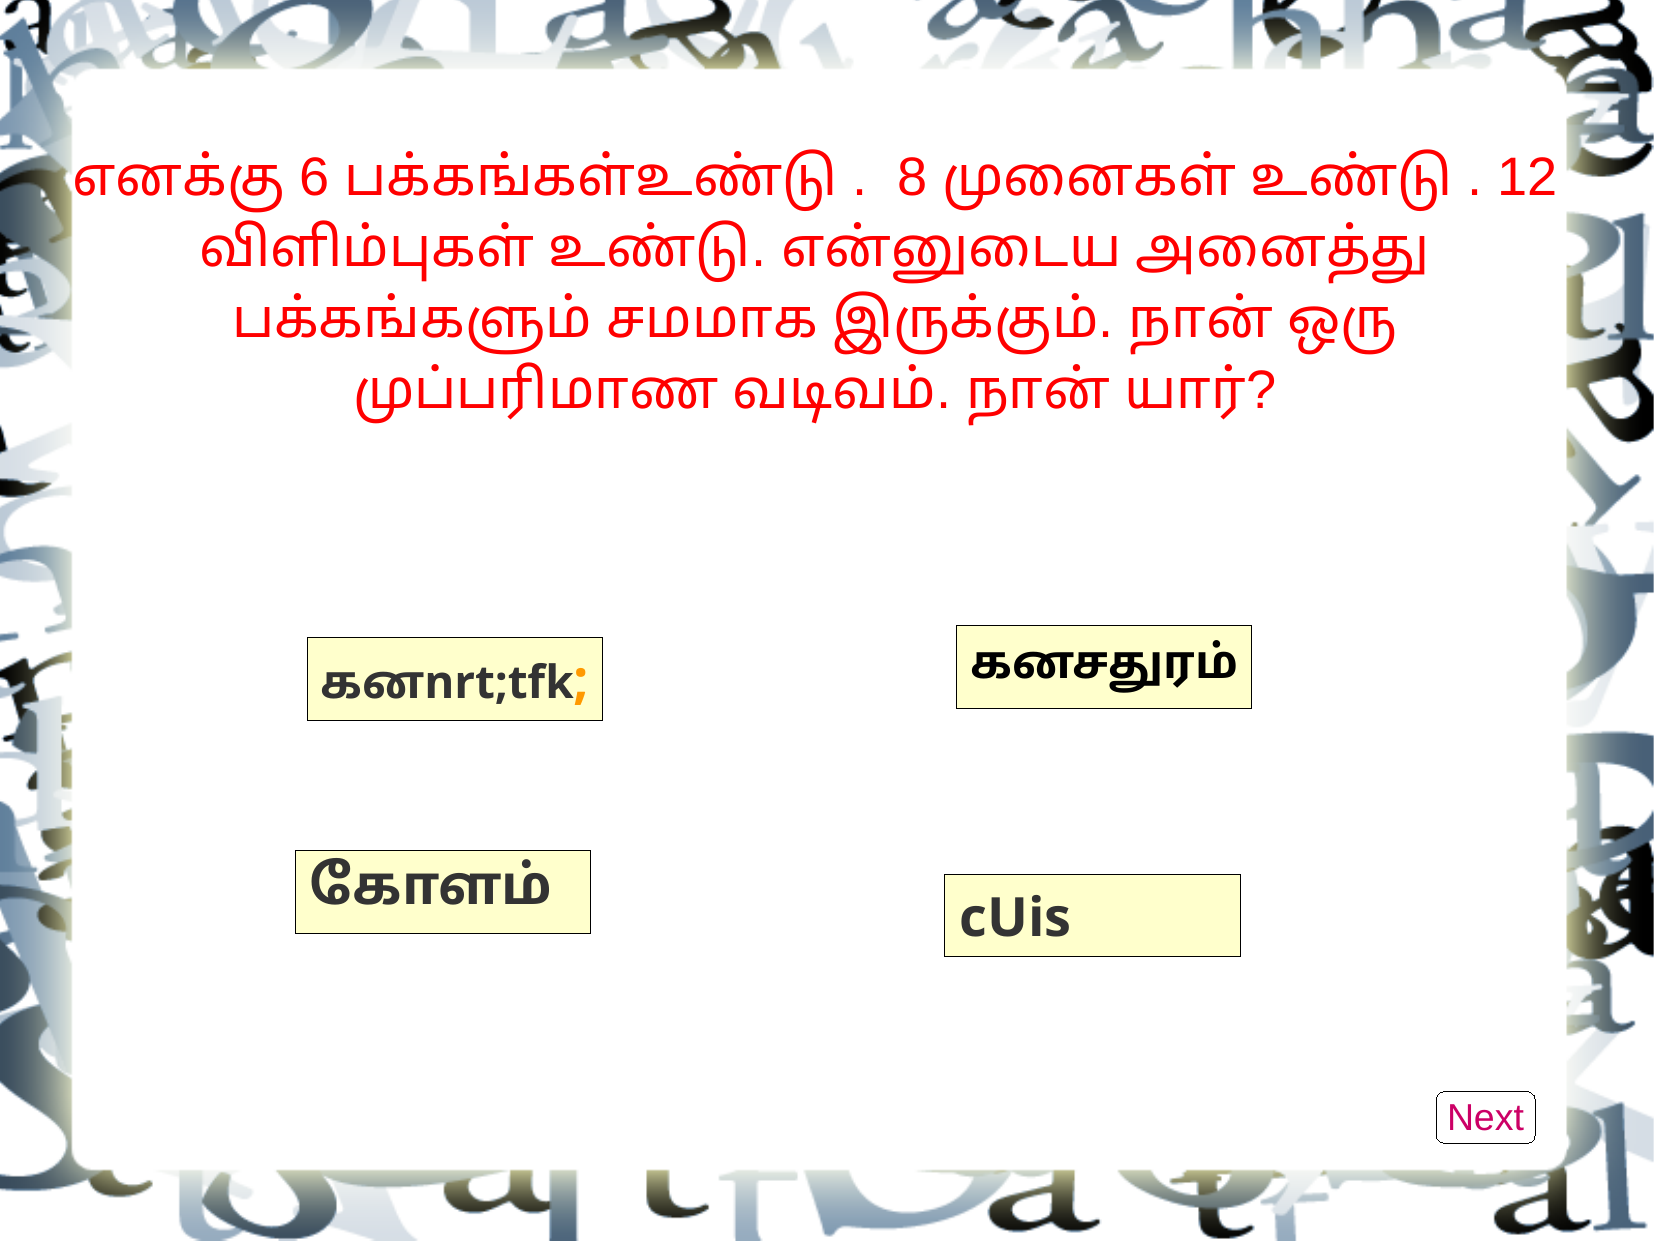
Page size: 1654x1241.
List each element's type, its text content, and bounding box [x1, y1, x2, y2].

text_box கனnrt;tfk; [307, 637, 603, 721]
text_box Next [1436, 1091, 1536, 1144]
text_box cUis [944, 874, 1241, 957]
title எனக்கு 6 பக்கங்கள்உண்டு . 8 முனைகள் உண்டு . 12 விளிம்புகள் உண்டு. என்னுடைய அனைத்து பக்கங்களும் சமமாக இருக்கும். நான் ஒரு முப்பரிமாண வடிவம். நான் யார்? [70, 156, 1559, 482]
text_box கனசதுரம் [956, 625, 1252, 709]
text_box கோளம் [295, 850, 591, 934]
picture [0, 0, 1654, 1241]
